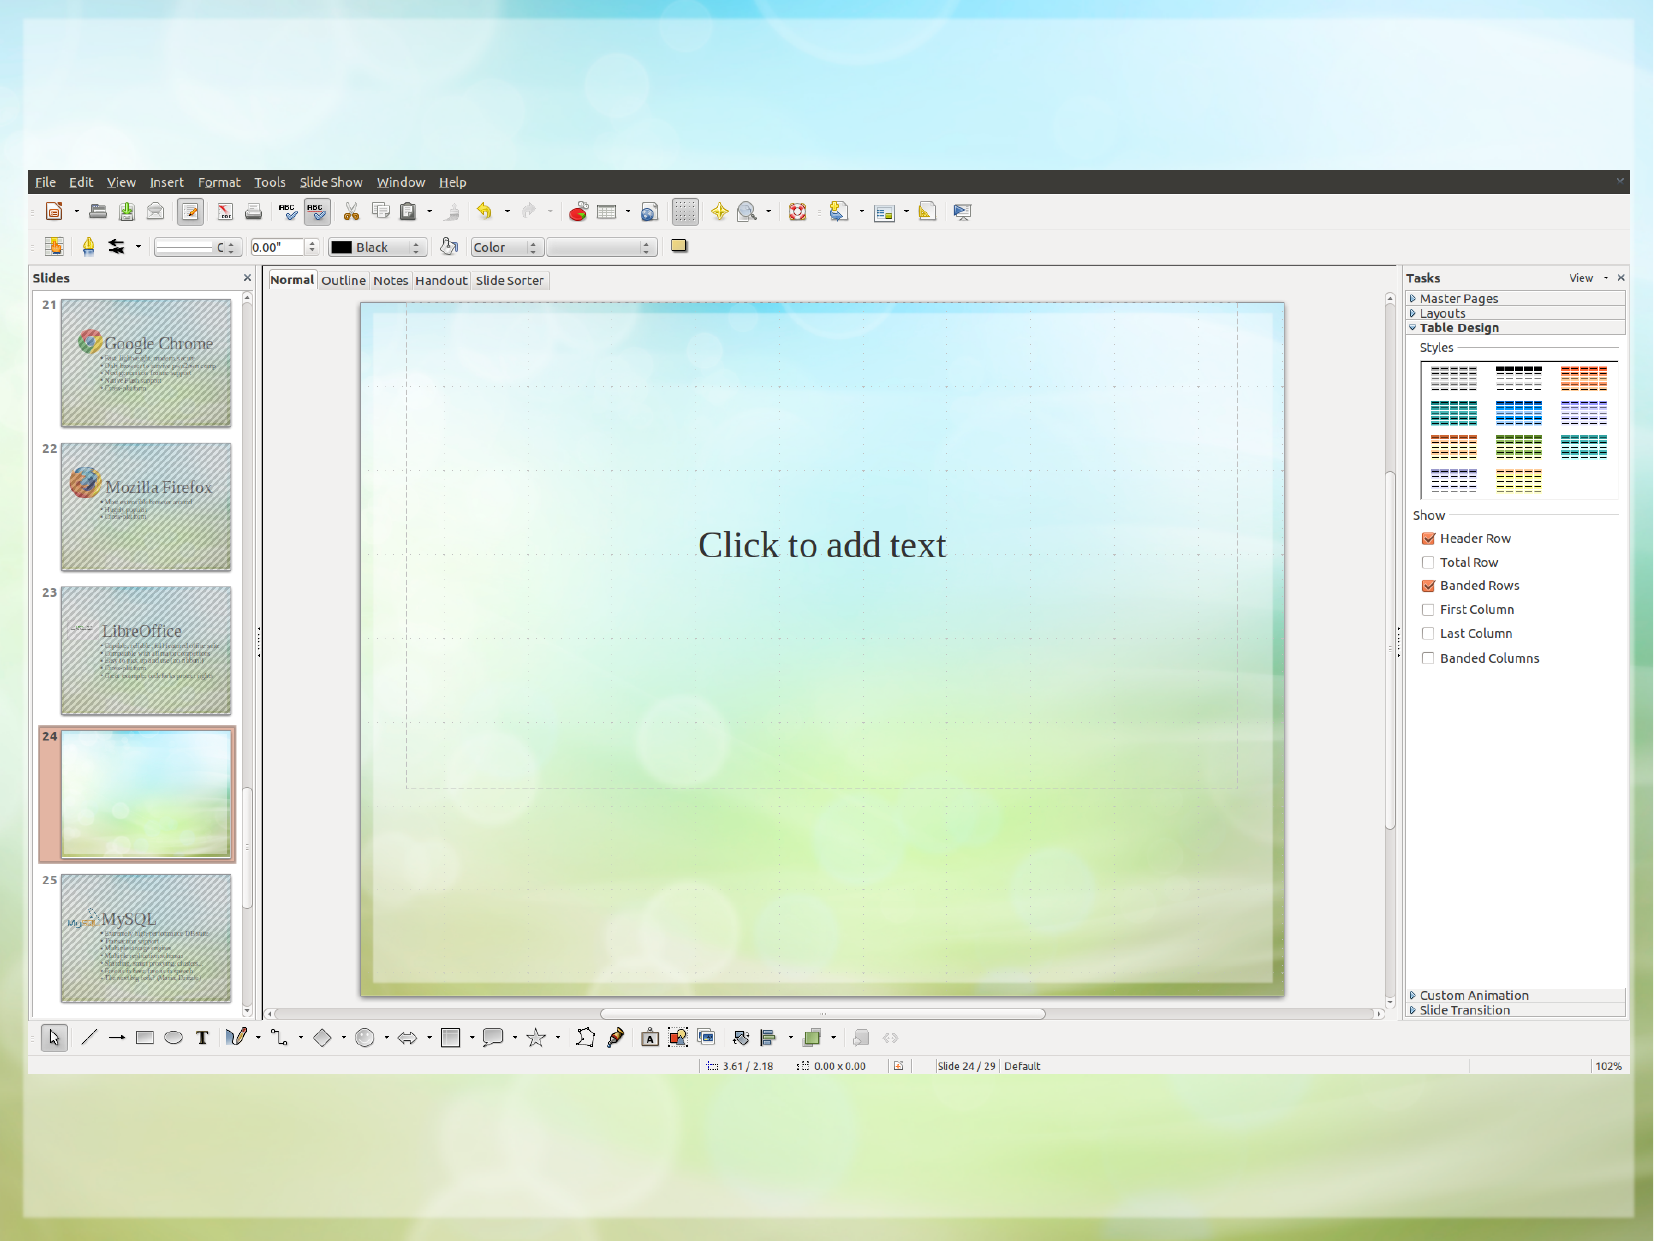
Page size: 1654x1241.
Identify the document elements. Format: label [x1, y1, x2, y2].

subtitle [82, 0, 1571, 170]
picture [0, 0, 1654, 1241]
